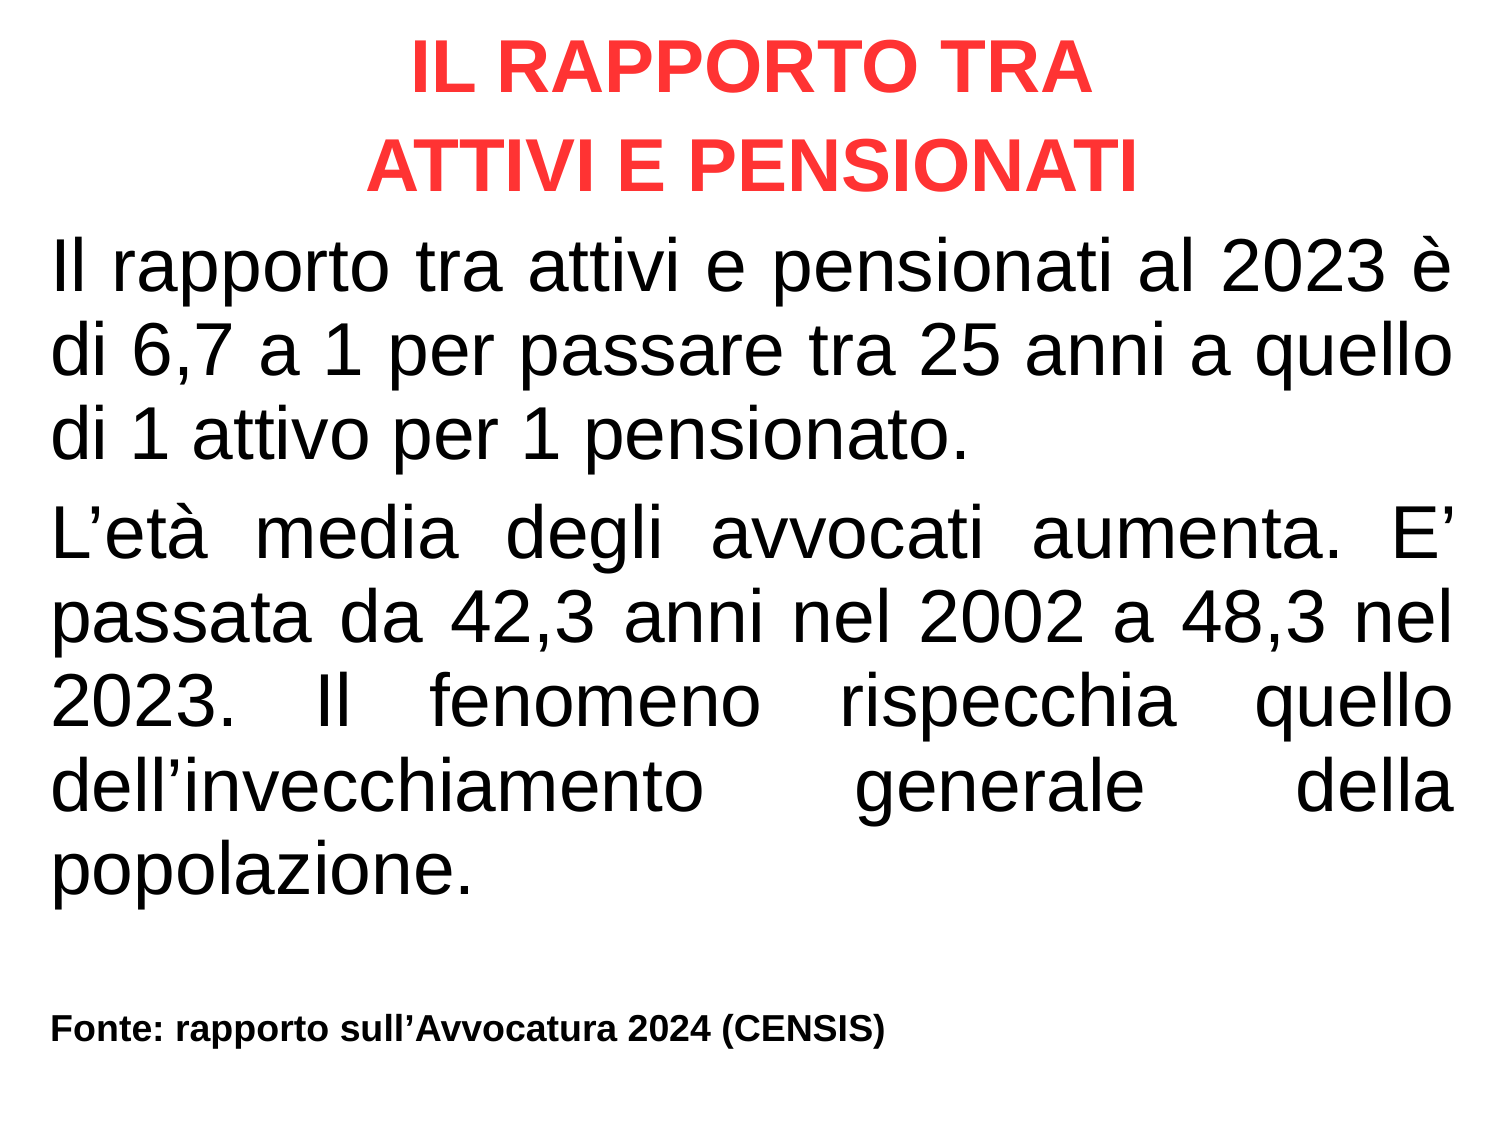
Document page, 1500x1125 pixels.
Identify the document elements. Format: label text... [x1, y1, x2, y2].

text_box IL RAPPORTO TRA ATTIVI E PENSIONATI Il rapporto tra attivi e pensionati al 2023 è di 6,7 a 1 per passare tra 25 anni a quello di 1 attivo per 1 pensionato. L’età media degli avvocati aumenta. E’ passata da 42,3 anni nel 2002 a 48,3 nel 2023. Il fenomeno rispecchia quello dell’invecchiamento generale della popolazione. Fonte: rapporto sull’Avvocatura 2024 (CENSIS) [35, 16, 1482, 1058]
